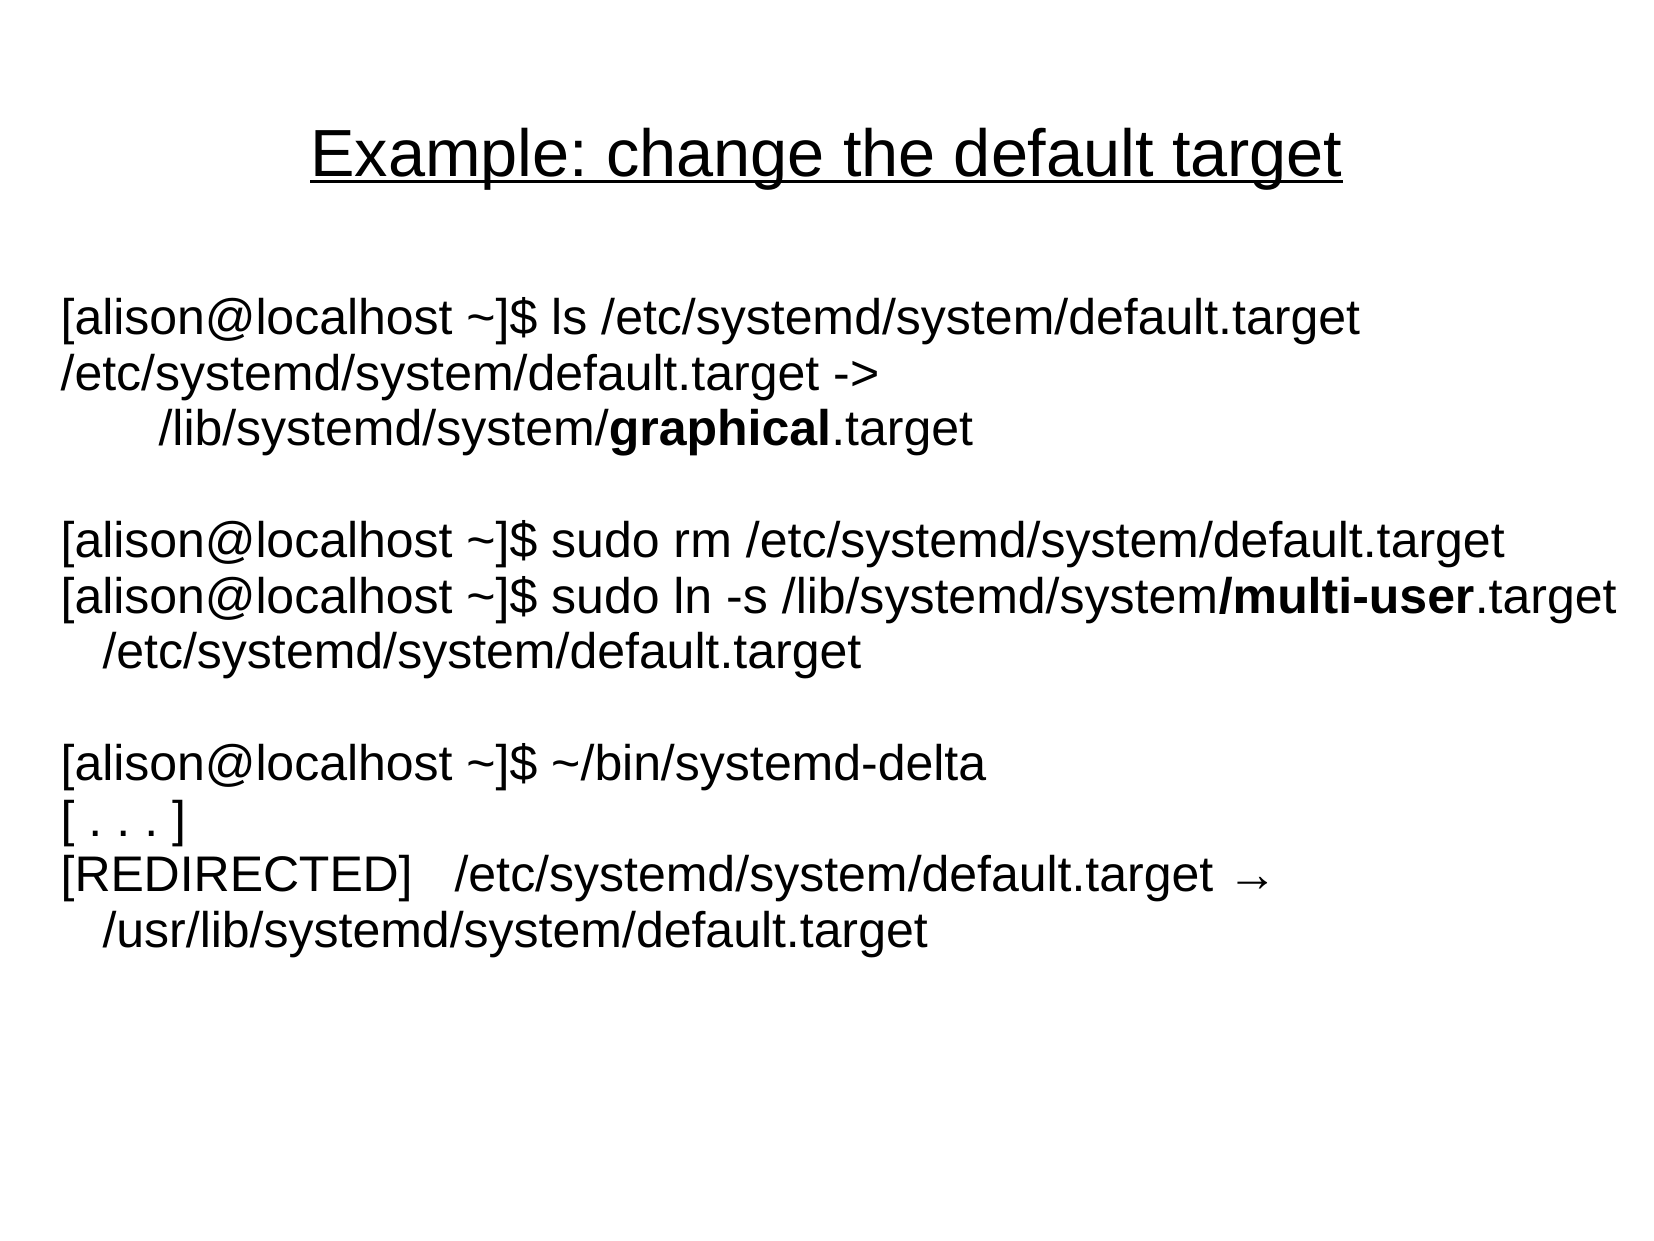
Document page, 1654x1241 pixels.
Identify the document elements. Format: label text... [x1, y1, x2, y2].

text_box [alison@localhost ~]$ ls /etc/systemd/system/default.target /etc/systemd/system/default.target -> /lib/systemd/system/graphical.target [alison@localhost ~]$ sudo rm /etc/systemd/system/default.target [alison@localhost ~]$ sudo ln -s /lib/systemd/system/multi-user.target /etc/systemd/system/default.target [alison@localhost ~]$ ~/bin/systemd-delta [ . . . ] [REDIRECTED] /etc/systemd/system/default.target → /usr/lib/systemd/system/default.target [45, 226, 1633, 1126]
title Example: change the default target [82, 49, 1571, 226]
